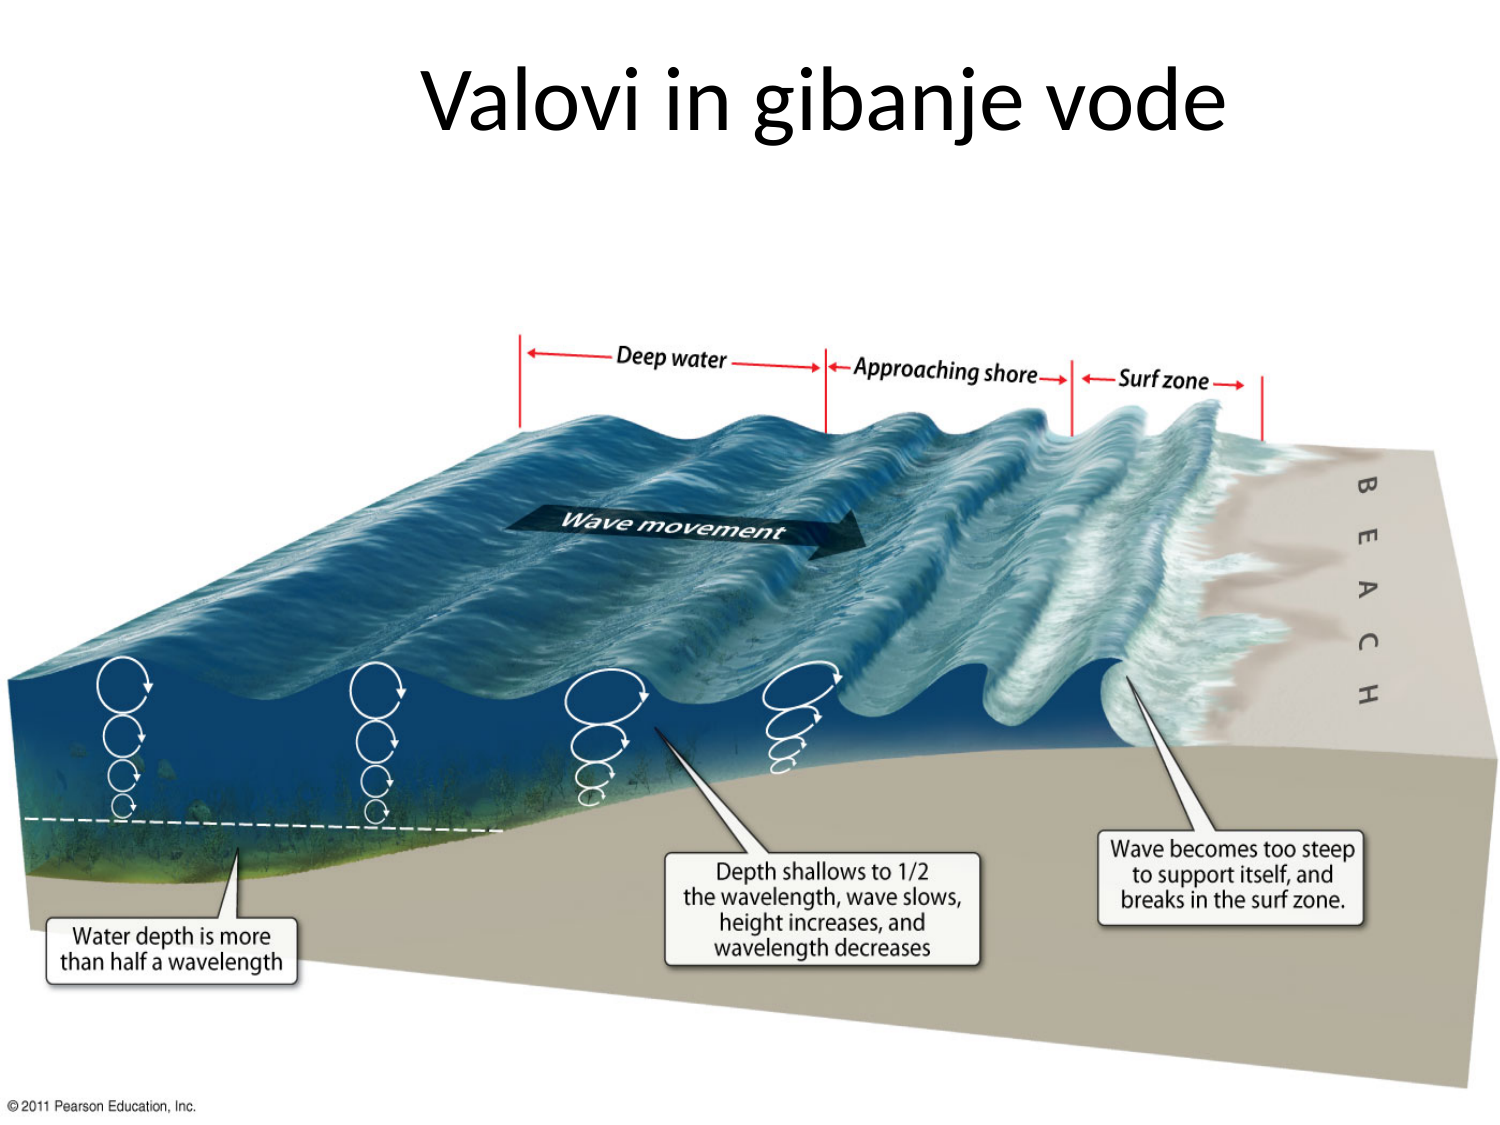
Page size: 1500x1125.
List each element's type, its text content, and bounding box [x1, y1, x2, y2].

title Valovi in gibanje vode [150, 0, 1500, 188]
picture [0, 326, 1500, 1125]
